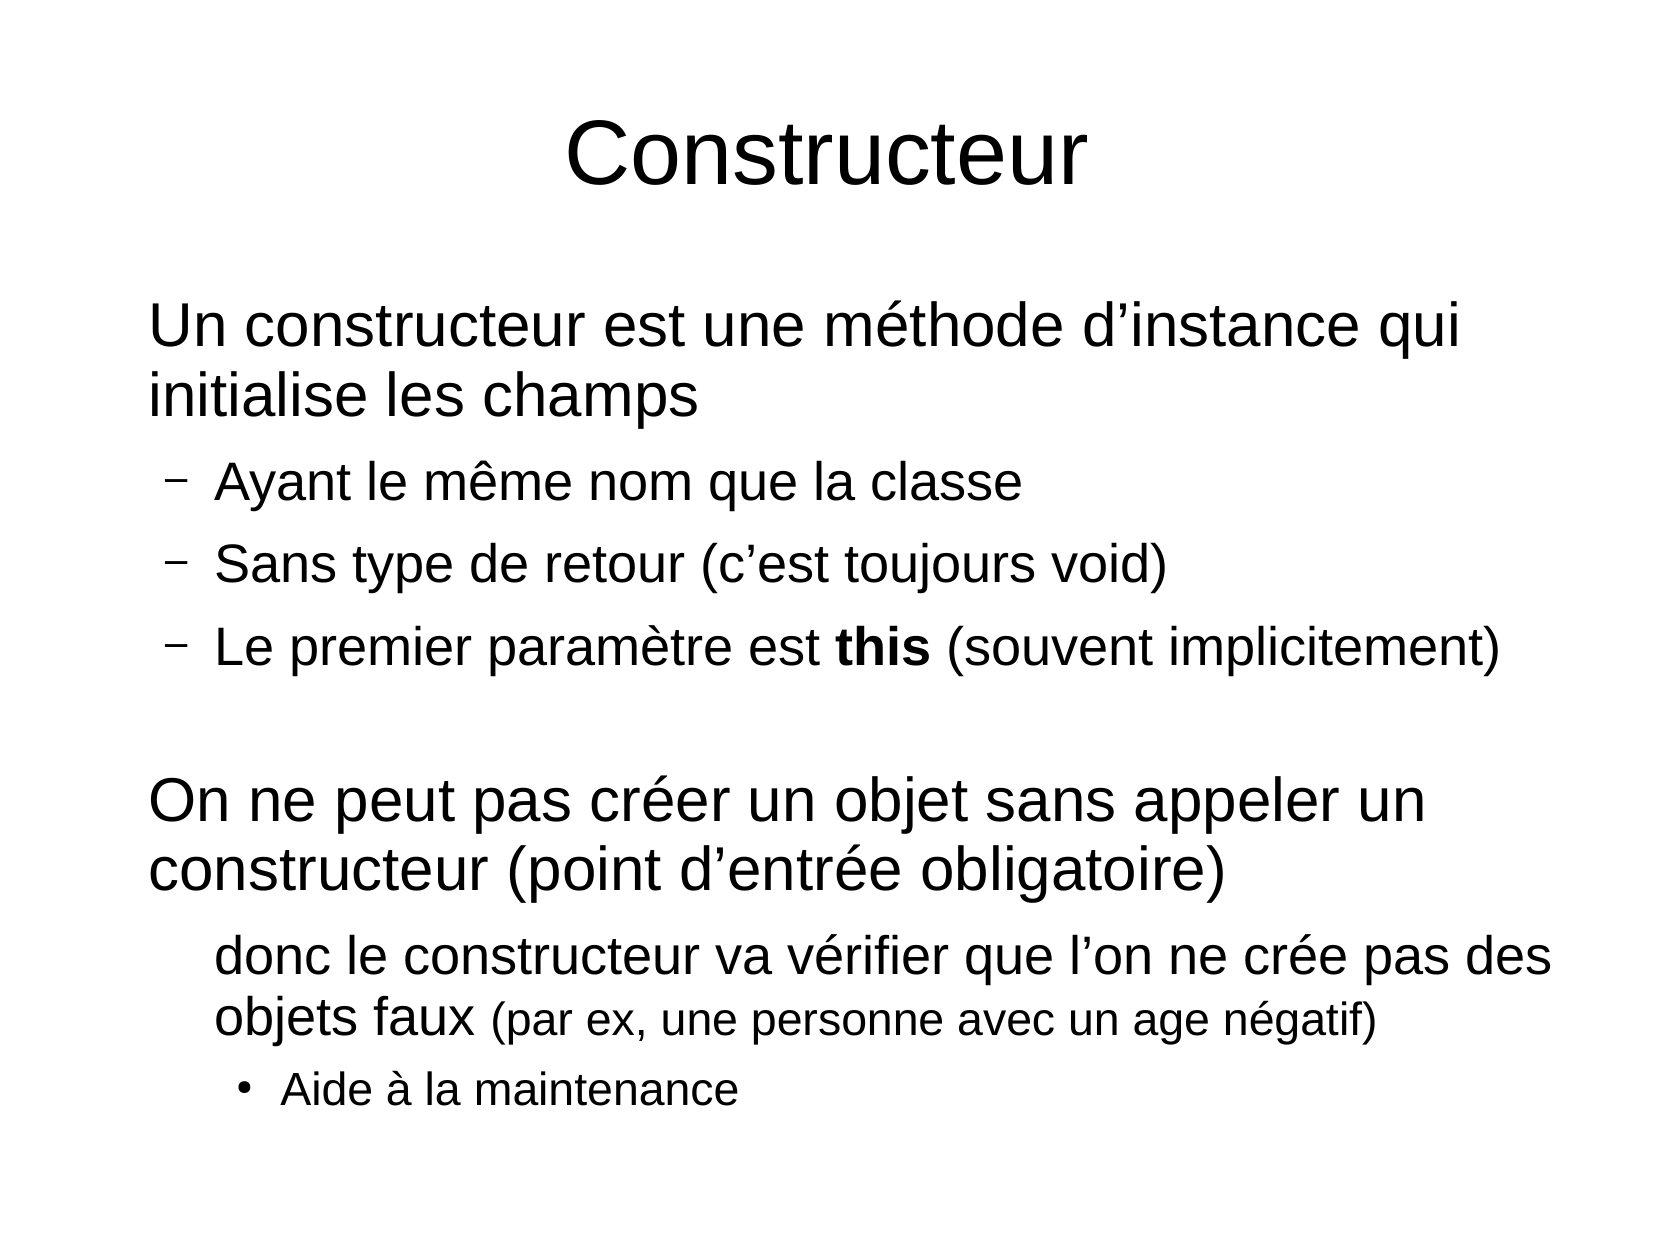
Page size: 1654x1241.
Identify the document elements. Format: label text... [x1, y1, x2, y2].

list Un constructeur est une méthode d’instance qui initialise les champs Ayant le même nom que la classe Sans type de retour (c’est toujours void) Le premier paramètre est this (souvent implicitement) On ne peut pas créer un objet sans appeler un constructeur (point d’entrée obligatoire) donc le constructeur va vérifier que l’on ne crée pas des objets faux (par ex, une personne avec un age négatif) Aide à la maintenance [82, 290, 1571, 1126]
title Constructeur [82, 49, 1571, 257]
